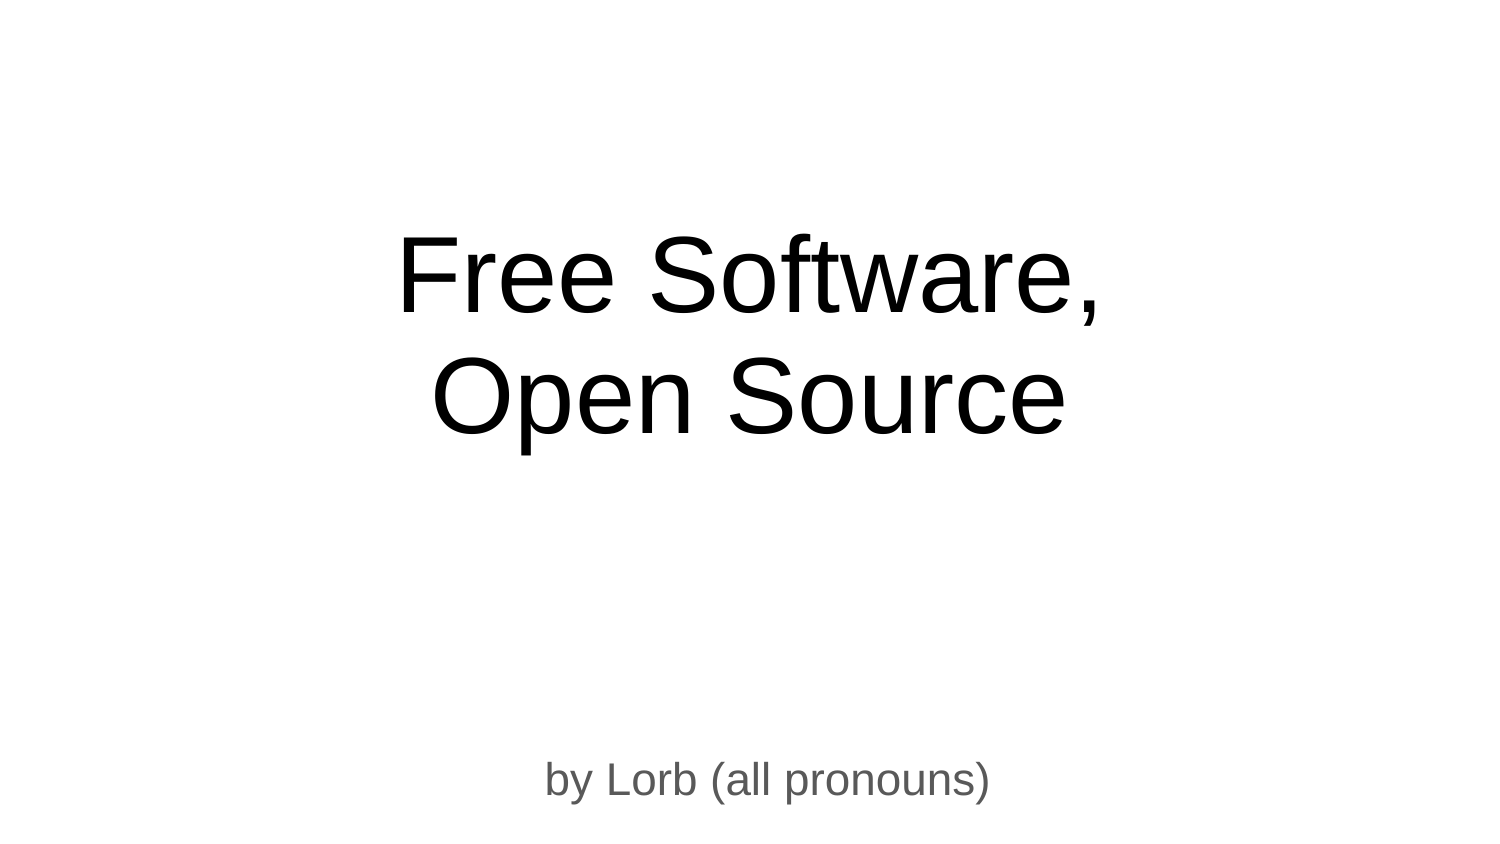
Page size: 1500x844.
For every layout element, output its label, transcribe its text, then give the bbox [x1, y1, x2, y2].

subtitle by Lorb (all pronouns) [234, 738, 1302, 837]
title Free Software, Open Source [51, 135, 1449, 472]
